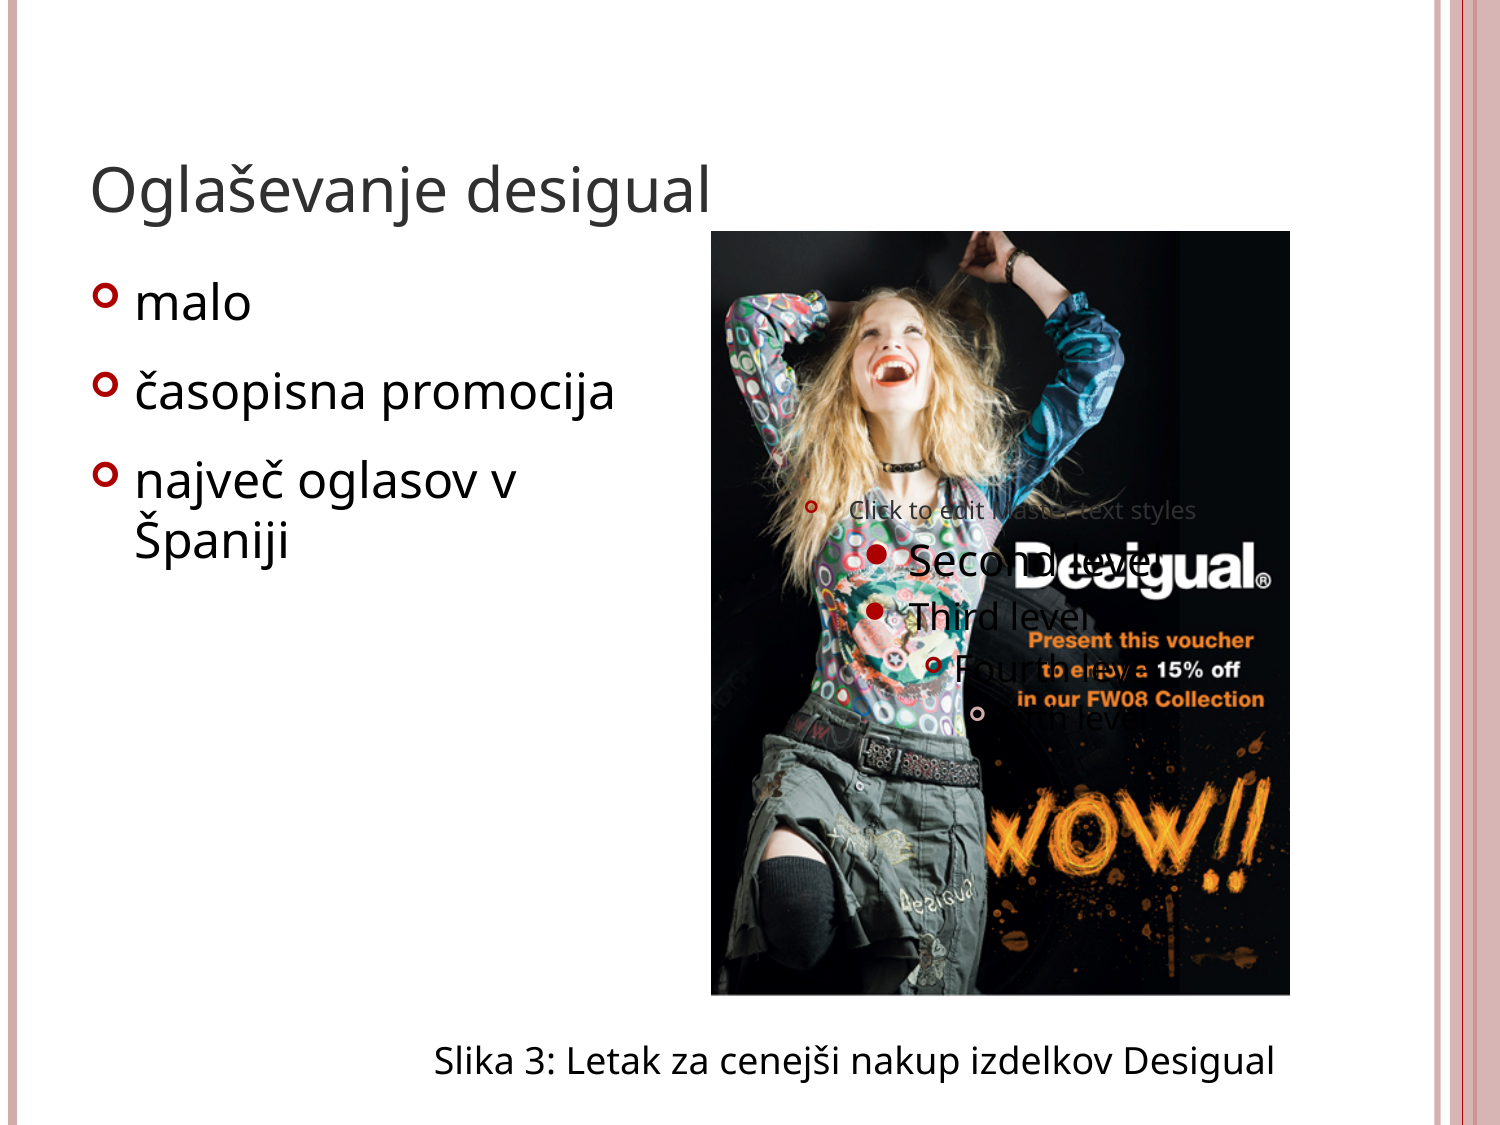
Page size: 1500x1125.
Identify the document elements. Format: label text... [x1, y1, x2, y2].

list malo časopisna promocija največ oglasov v Španiji [75, 262, 675, 1013]
text_box Slika 3: Letak za cenejši nakup izdelkov Desigual [419, 1029, 1329, 1090]
title Oglaševanje desigual [75, 45, 1300, 233]
picture [711, 231, 1290, 1000]
